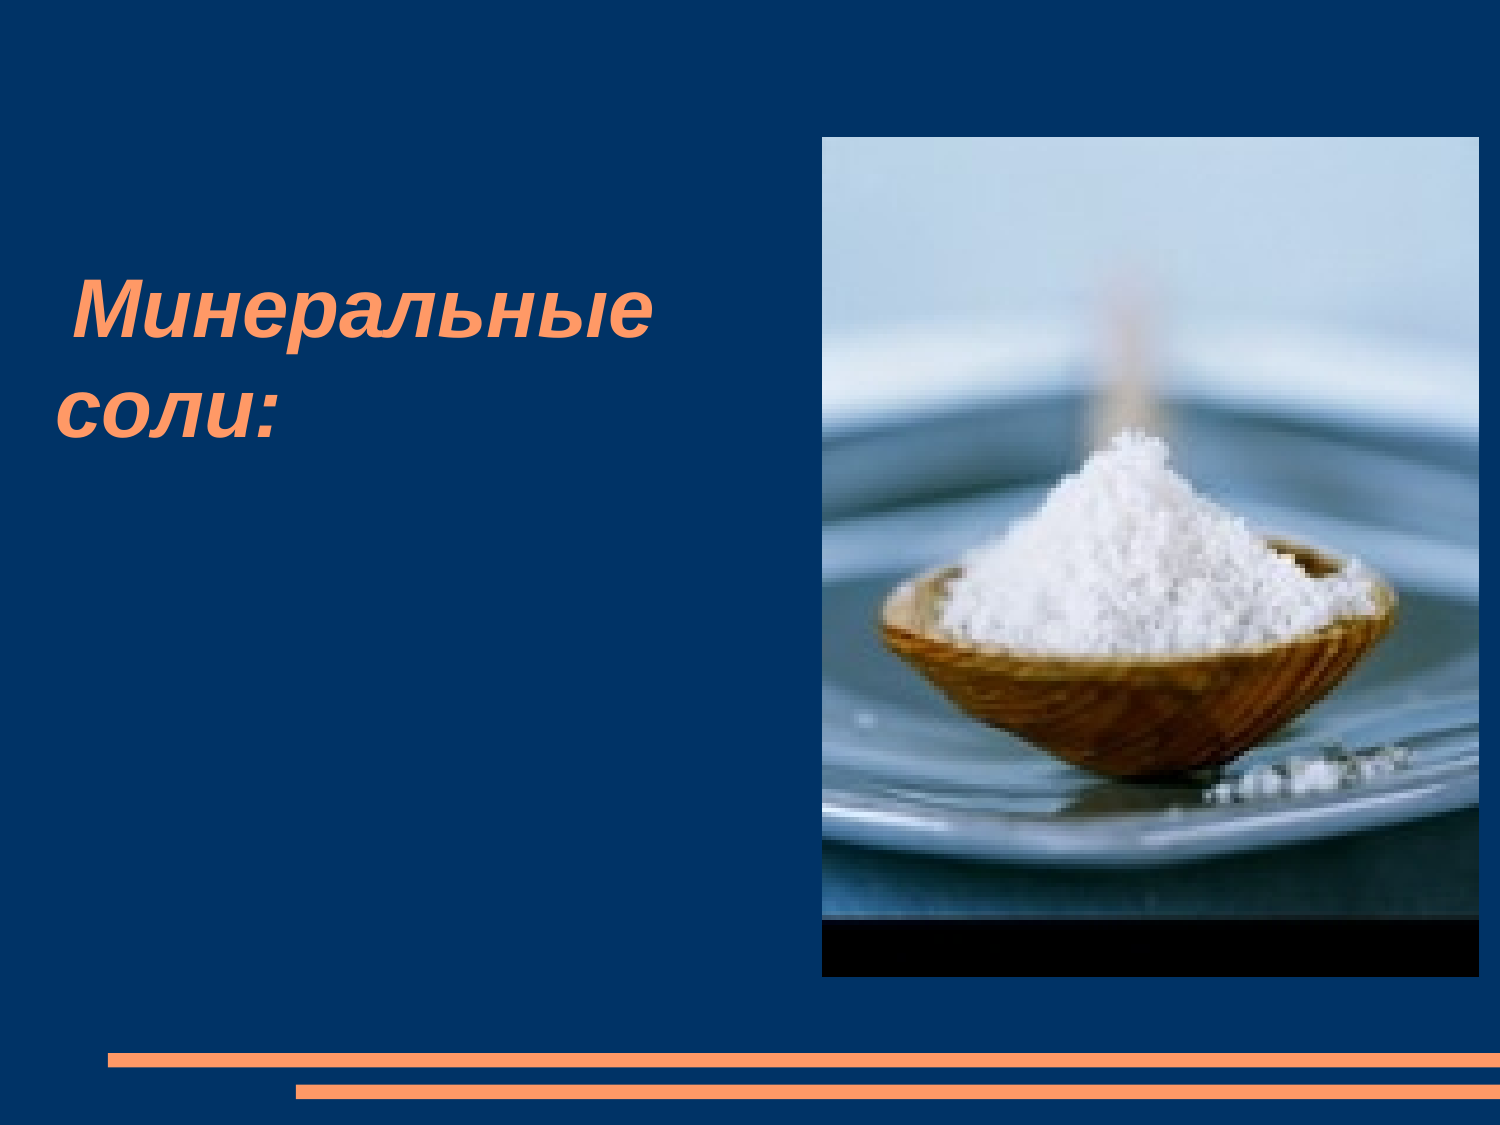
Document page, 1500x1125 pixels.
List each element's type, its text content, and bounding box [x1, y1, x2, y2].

title Минеральные соли: [17, 40, 810, 669]
picture [822, 137, 1479, 977]
